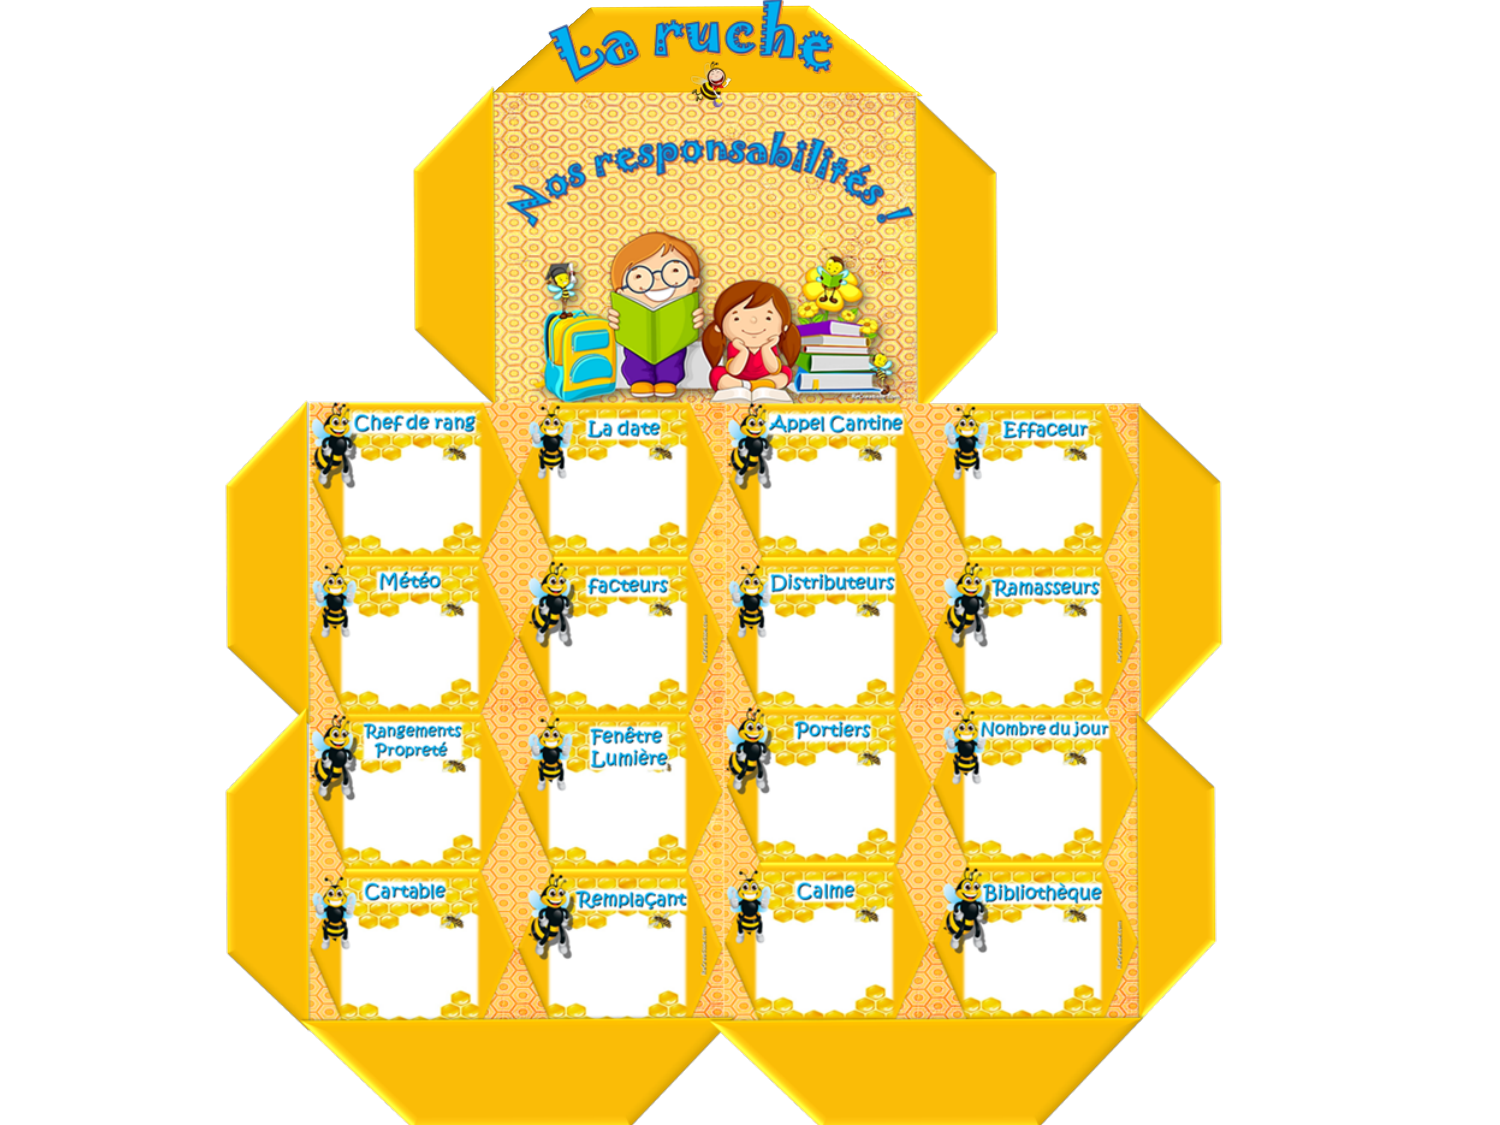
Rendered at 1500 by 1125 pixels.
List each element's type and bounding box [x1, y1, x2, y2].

picture [145, 0, 1303, 1125]
